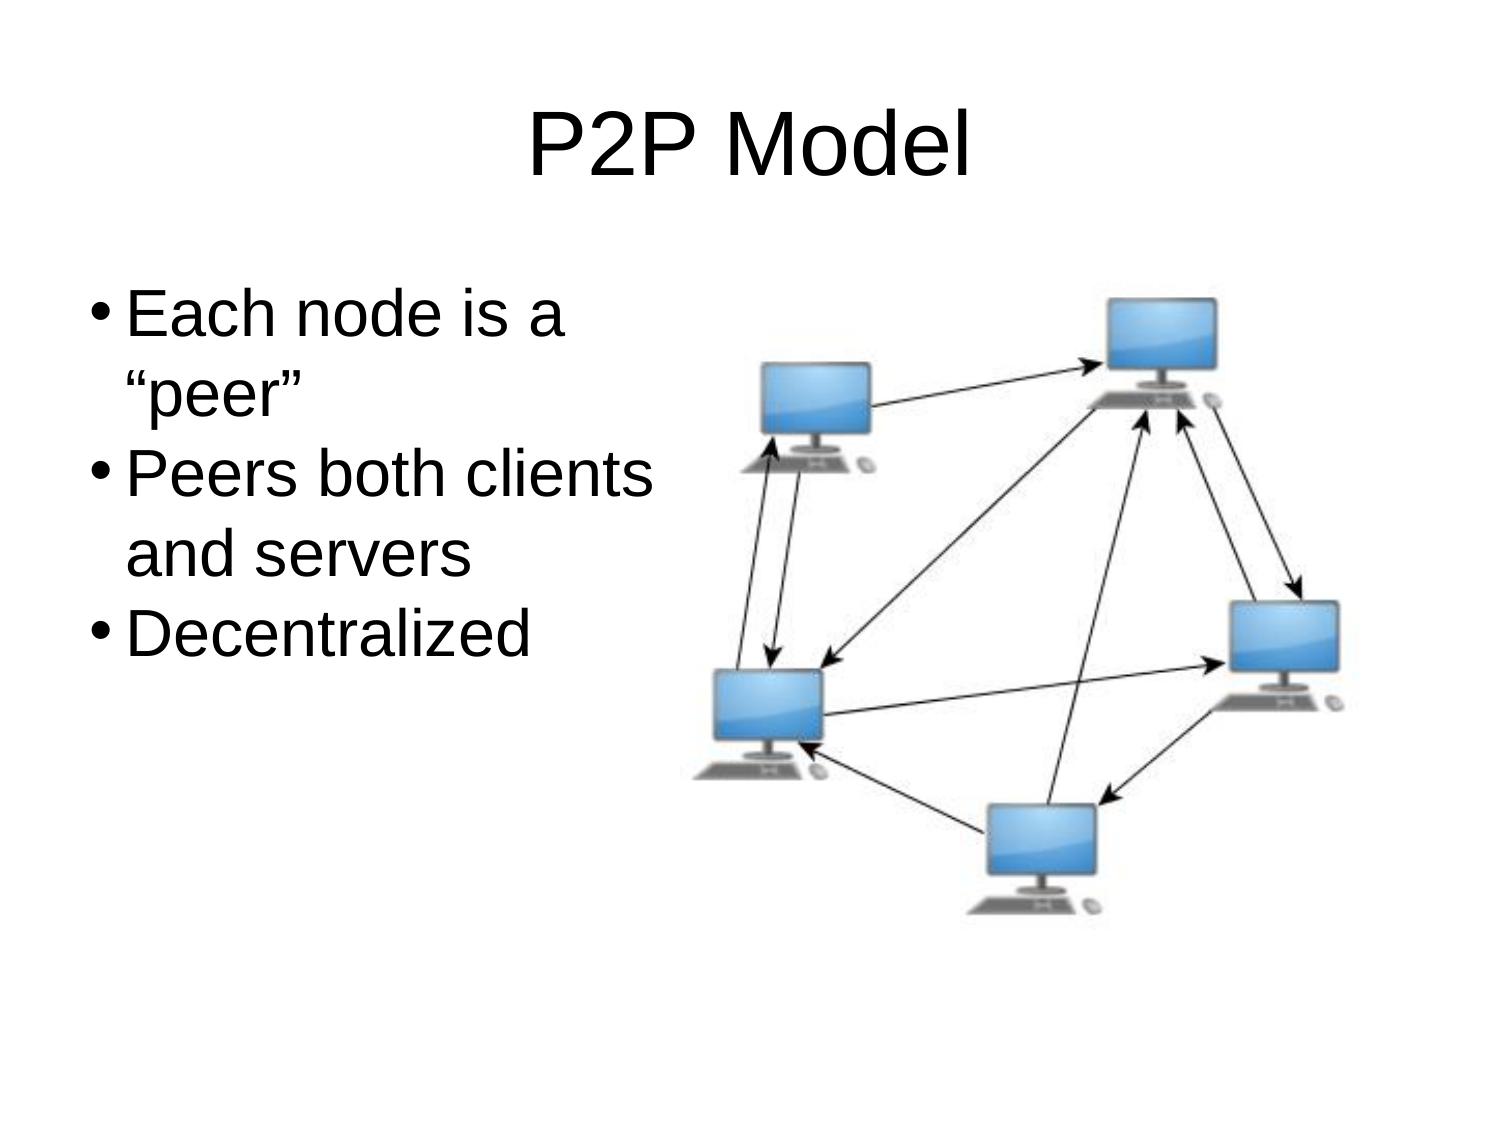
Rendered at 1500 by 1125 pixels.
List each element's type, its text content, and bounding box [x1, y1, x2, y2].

text_box P2P Model [75, 45, 1425, 233]
text_box Each node is a “peer” Peers both clients and servers Decentralized [75, 262, 1425, 1005]
picture [662, 267, 1377, 963]
